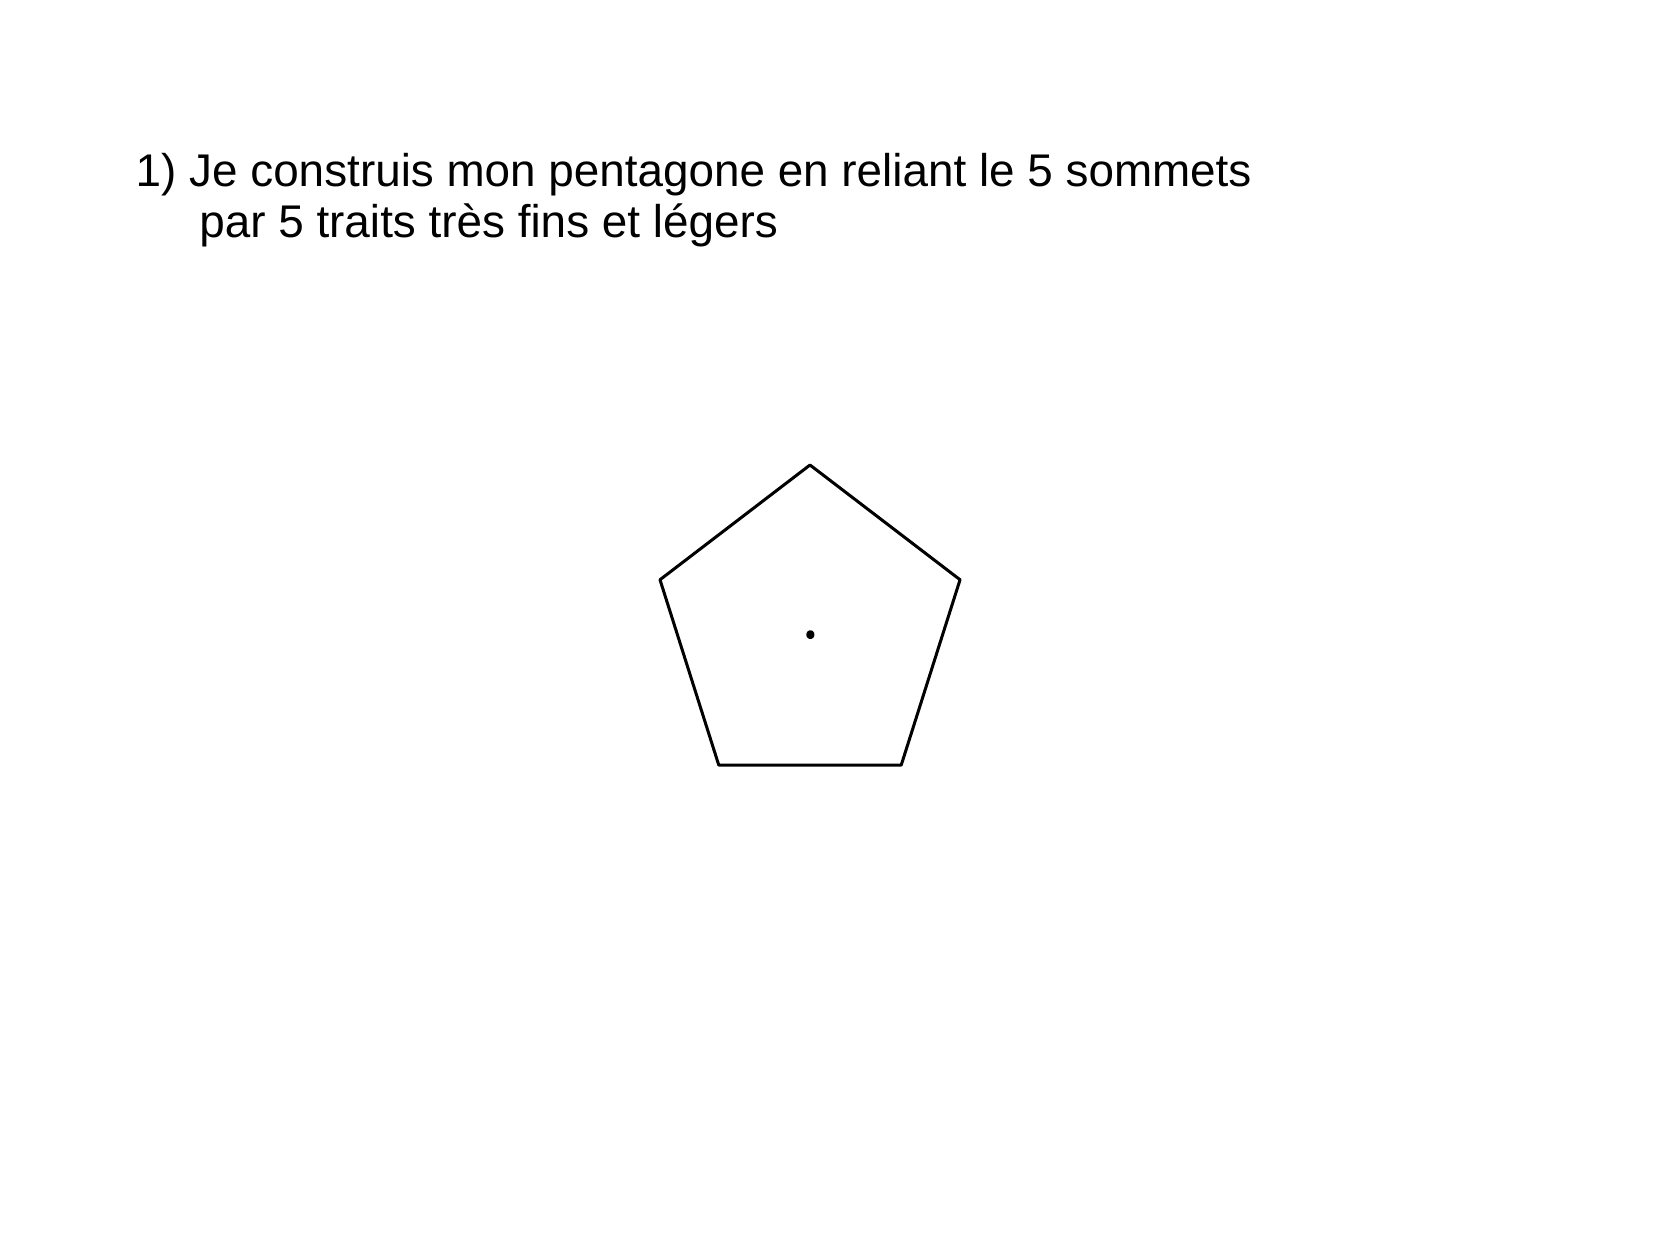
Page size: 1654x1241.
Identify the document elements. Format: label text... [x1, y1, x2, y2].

text_box 1) Je construis mon pentagone en reliant le 5 sommets par 5 traits très fins et légers [119, 136, 1565, 257]
text_box [807, 631, 813, 638]
